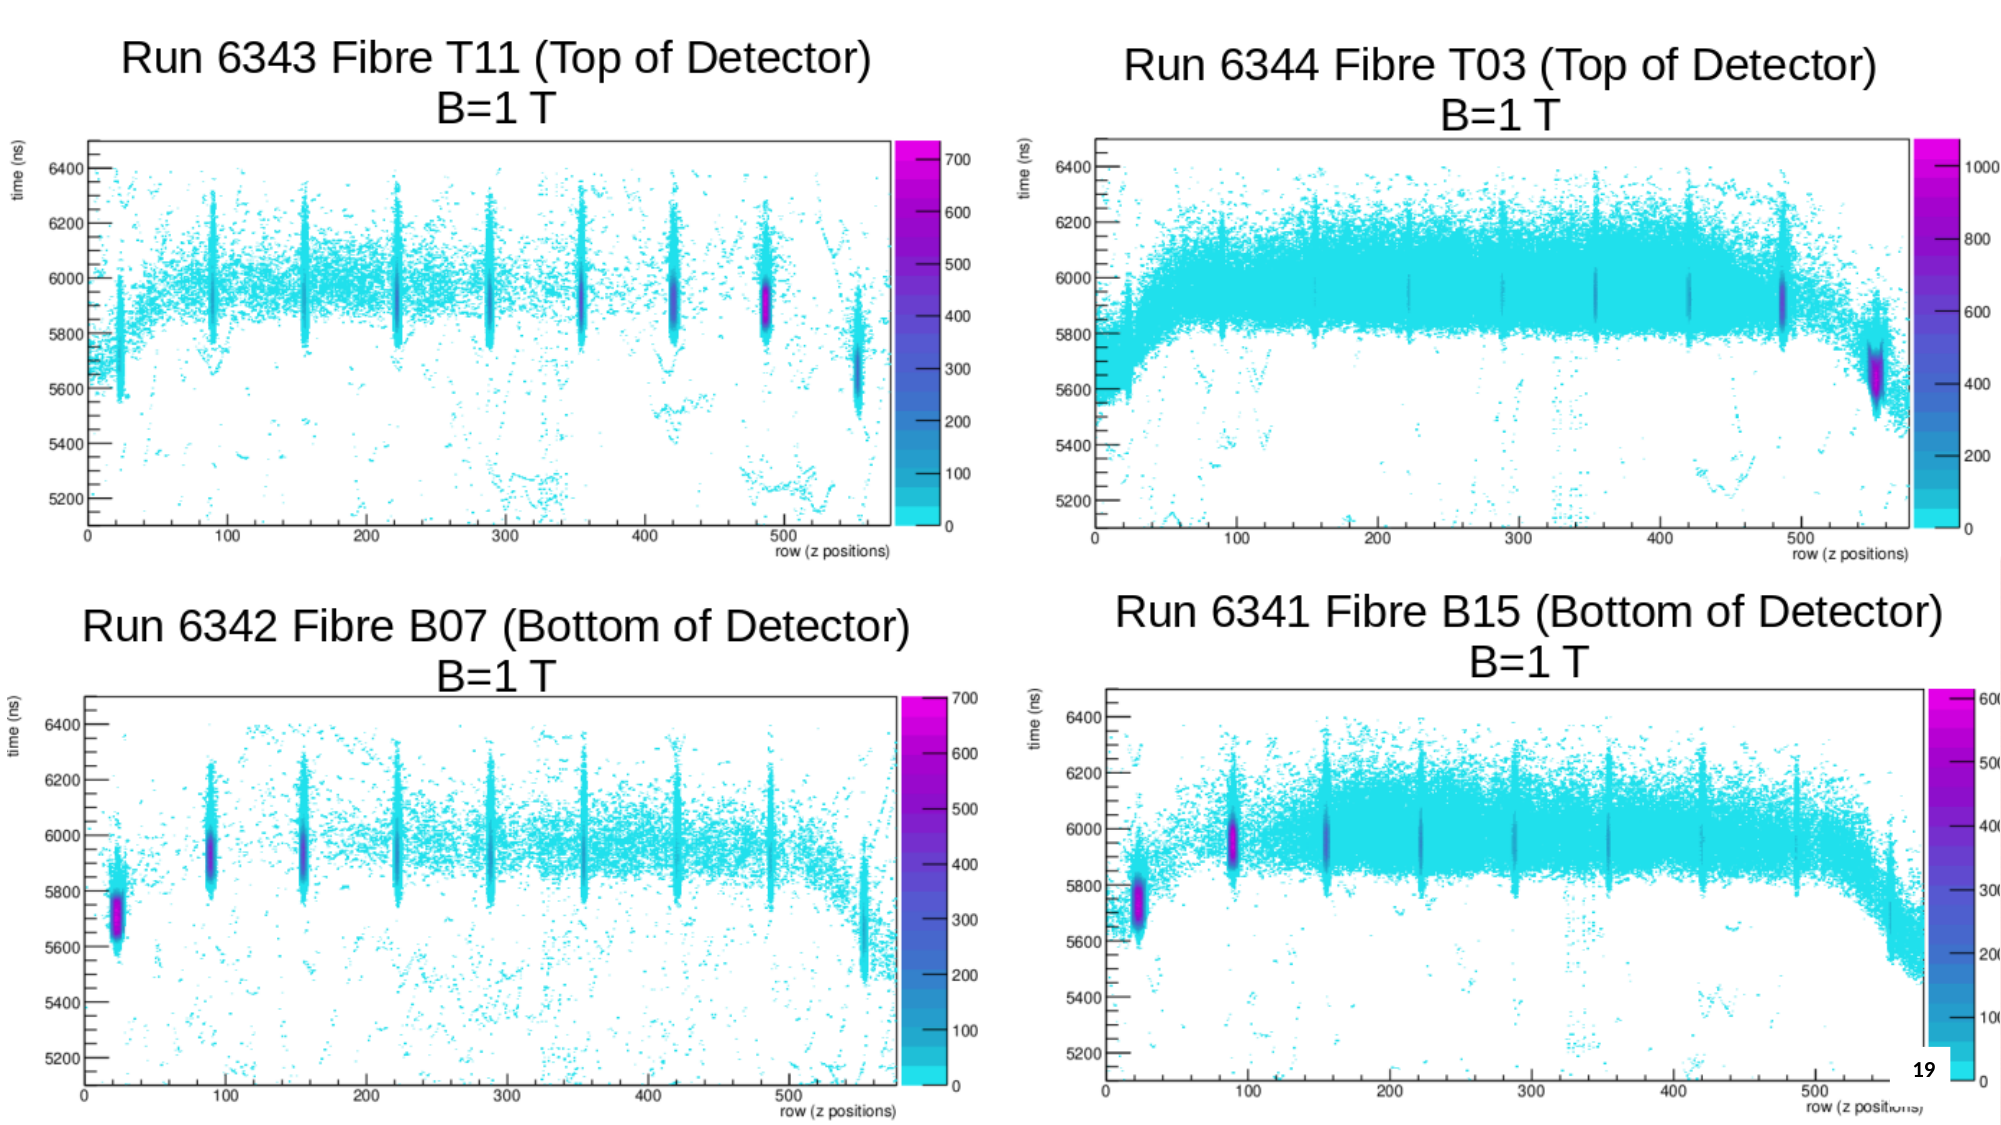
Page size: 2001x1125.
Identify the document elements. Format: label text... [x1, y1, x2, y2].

picture [0, 0, 2001, 1125]
text_box <number> [1889, 1046, 1951, 1107]
